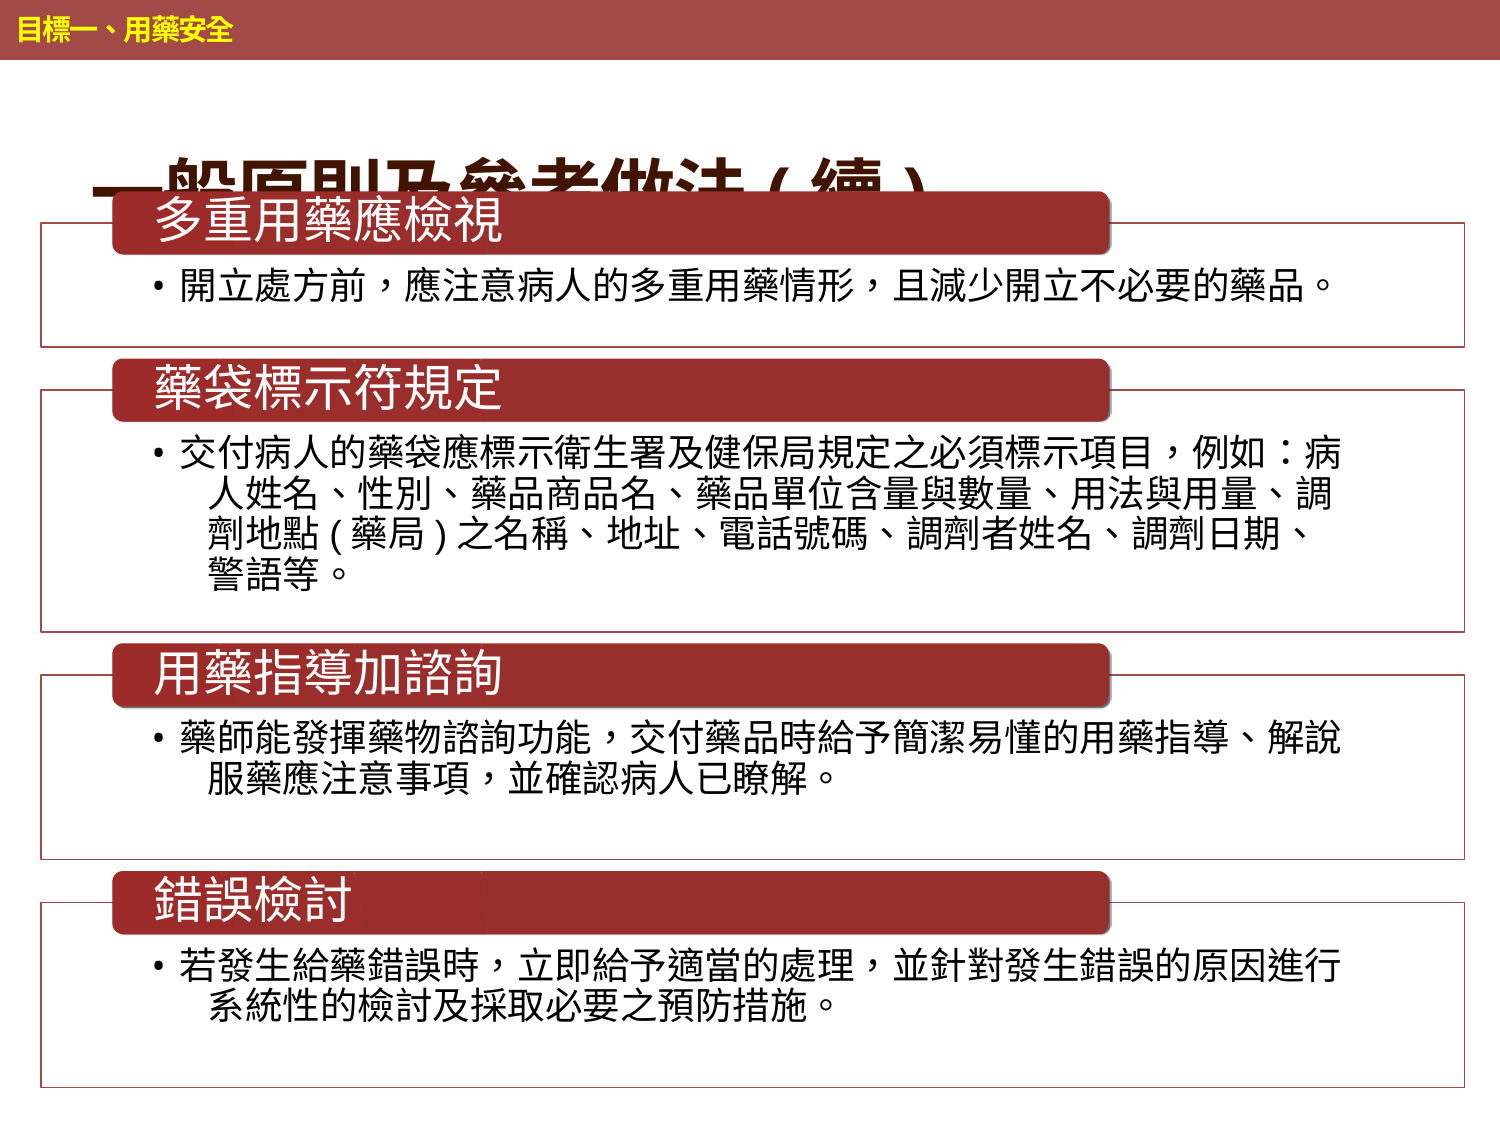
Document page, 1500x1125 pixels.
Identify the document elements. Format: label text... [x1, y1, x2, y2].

text_box 藥師能發揮藥物諮詢功能，交付藥品時給予簡潔易懂的用藥指導、解說服藥應注意事項，並確認病人已瞭解。 [41, 674, 1465, 860]
text_box 若發生給藥錯誤時，立即給予適當的處理，並針對發生錯誤的原因進行系統性的檢討及採取必要之預防措施。 [41, 902, 1465, 1088]
title 一般原則及參考做法(續) [75, 42, 1426, 185]
text_box 目標一、用藥安全 [0, 4, 250, 54]
text_box 開立處方前，應注意病人的多重用藥情形，且減少開立不必要的藥品。 [41, 222, 1465, 348]
text_box 錯誤檢討 [112, 871, 1109, 935]
text_box 多重用藥應檢視 [112, 191, 1109, 255]
text_box 藥袋標示符規定 [112, 358, 1109, 422]
text_box 用藥指導加諮詢 [112, 643, 1109, 707]
text_box 交付病人的藥袋應標示衛生署及健保局規定之必須標示項目，例如：病人姓名、性別、藥品商品名、藥品單位含量與數量、用法與用量、調劑地點(藥局)之名稱、地址、電話號碼、調劑者姓名、調劑日期、警語等。 [41, 389, 1465, 632]
